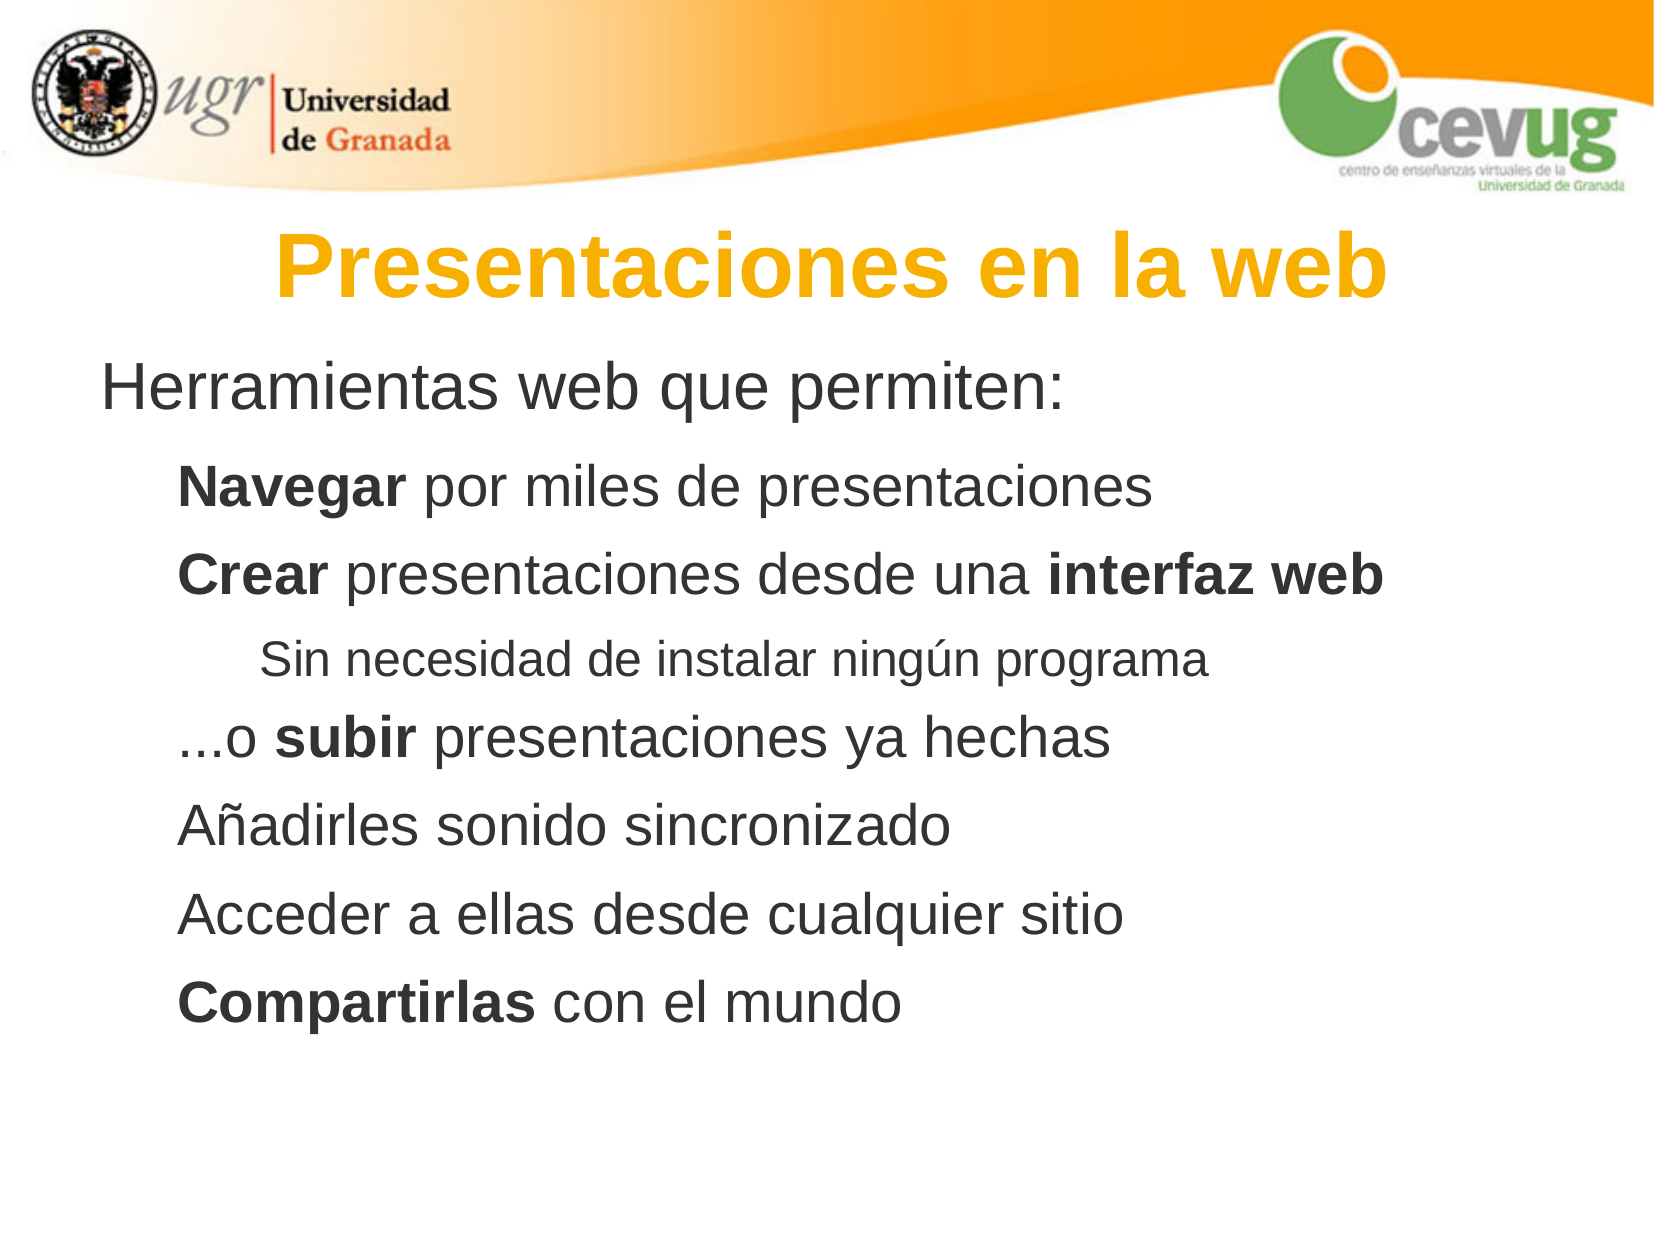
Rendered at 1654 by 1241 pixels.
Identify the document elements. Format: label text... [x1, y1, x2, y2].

title Presentaciones en la web [88, 177, 1577, 355]
list Herramientas web que permiten: Navegar por miles de presentaciones Crear presentaciones desde una interfaz web Sin necesidad de instalar ningún programa ...o subir presentaciones ya hechas Añadirles sonido sincronizado Acceder a ellas desde cualquier sitio Compartirlas con el mundo [82, 349, 1571, 1153]
